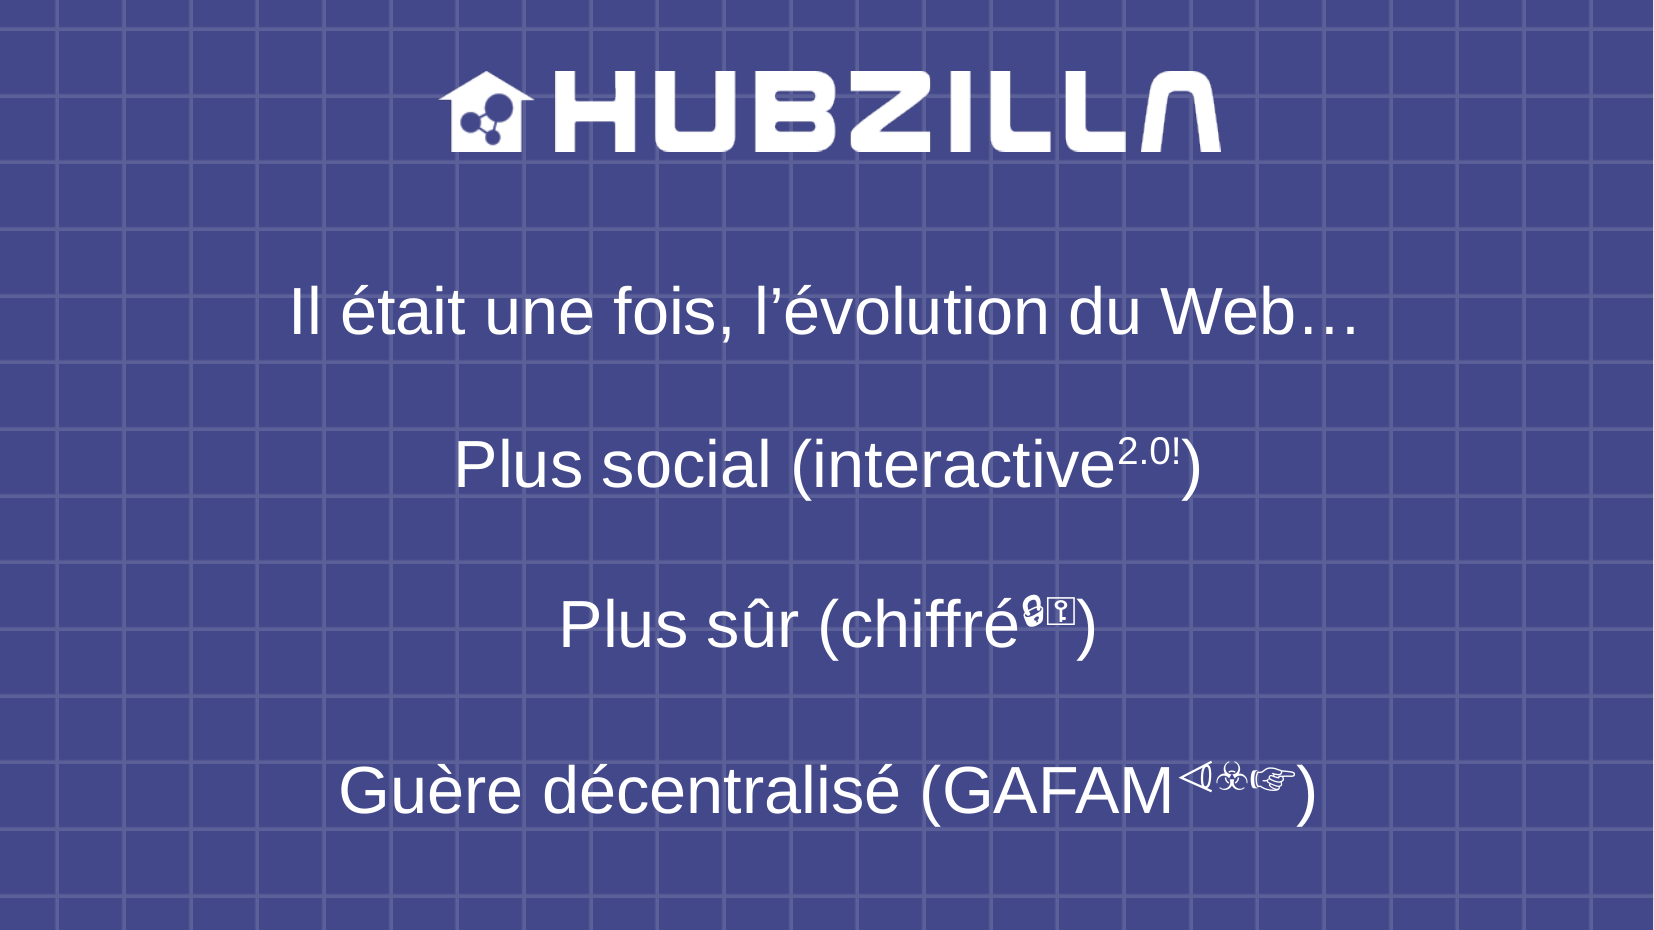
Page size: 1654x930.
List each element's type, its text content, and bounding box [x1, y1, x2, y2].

text_box Plus social (interactive2.0!) Plus sûr (chiffré🔒⚿) Guère décentralisé (GAFAM⏿☣☞) [82, 405, 1576, 856]
picture [0, 0, 1654, 930]
text_box Il était une fois, l’évolution du Web… [82, 217, 1571, 406]
